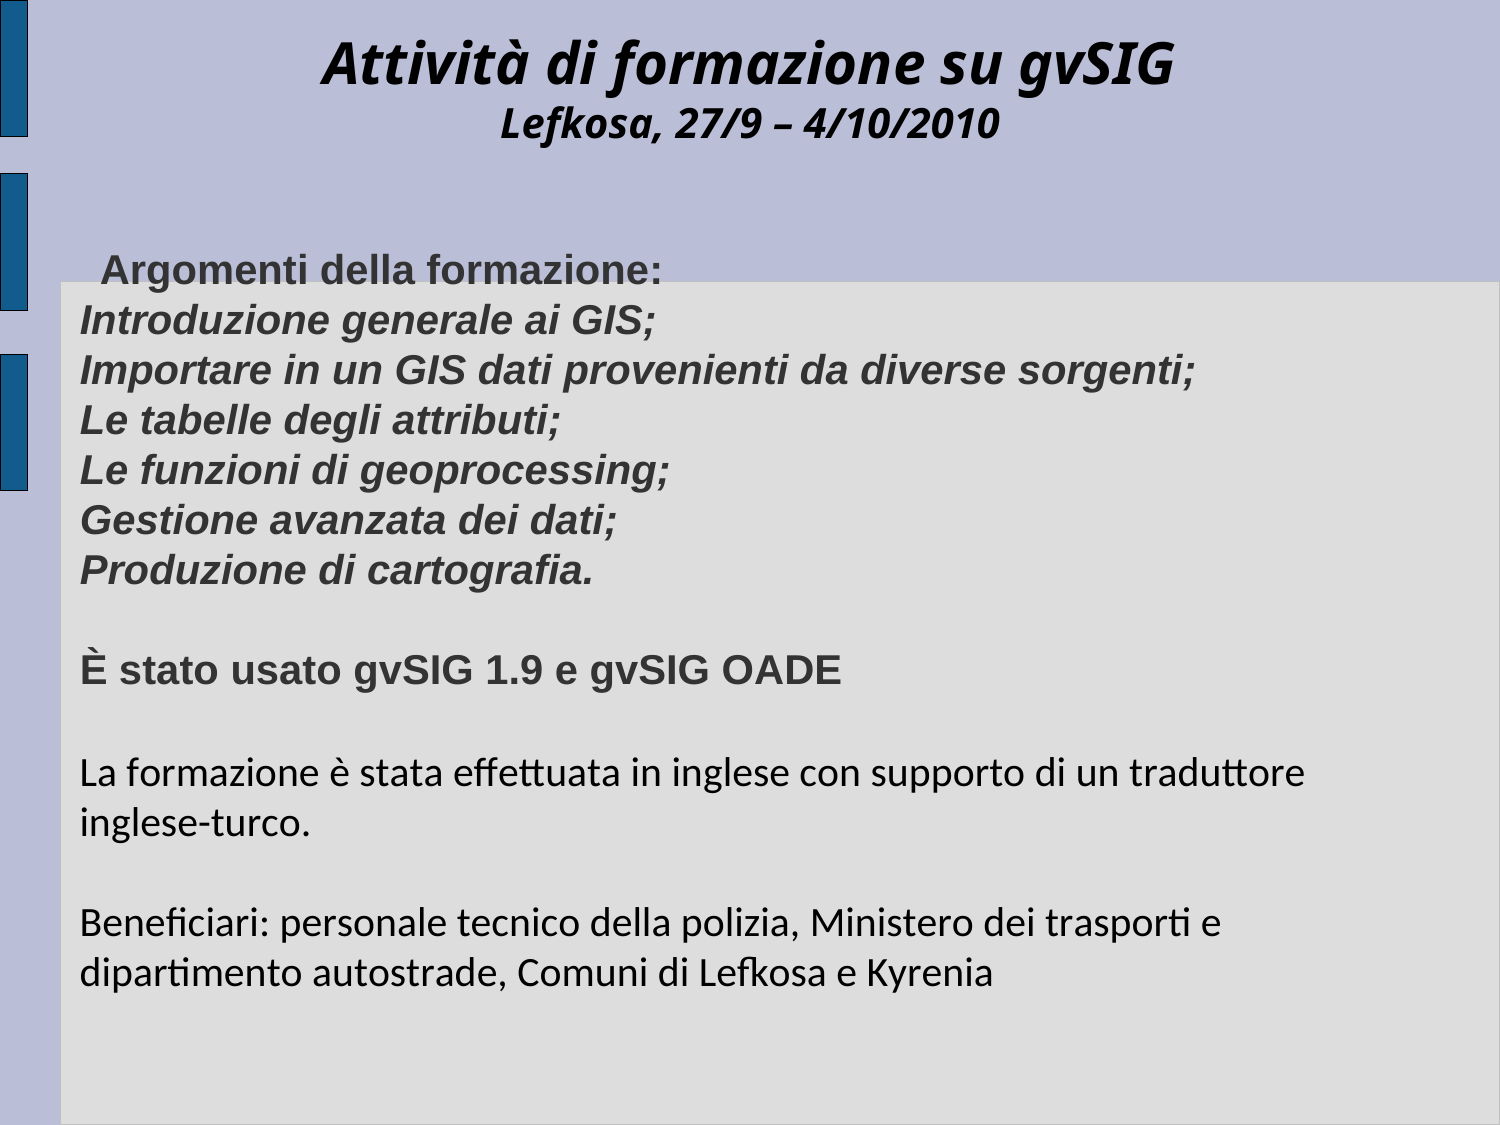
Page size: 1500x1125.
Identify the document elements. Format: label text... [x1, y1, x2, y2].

title Argomenti della formazione: Introduzione generale ai GIS; Importare in un GIS dati provenienti da diverse sorgenti; Le tabelle degli attributi; Le funzioni di geoprocessing; Gestione avanzata dei dati; Produzione di cartografia. È stato usato gvSIG 1.9 e gvSIG OADE [64, 219, 1415, 716]
text_box La formazione è stata effettuata in inglese con supporto di un traduttore inglese-turco. Beneficiari: personale tecnico della polizia, Ministero dei trasporti e dipartimento autostrade, Comuni di Lefkosa e Kyrenia [64, 716, 1415, 1024]
text_box Attività di formazione su gvSIG Lefkosa, 27/9 – 4/10/2010 [0, 18, 1500, 155]
